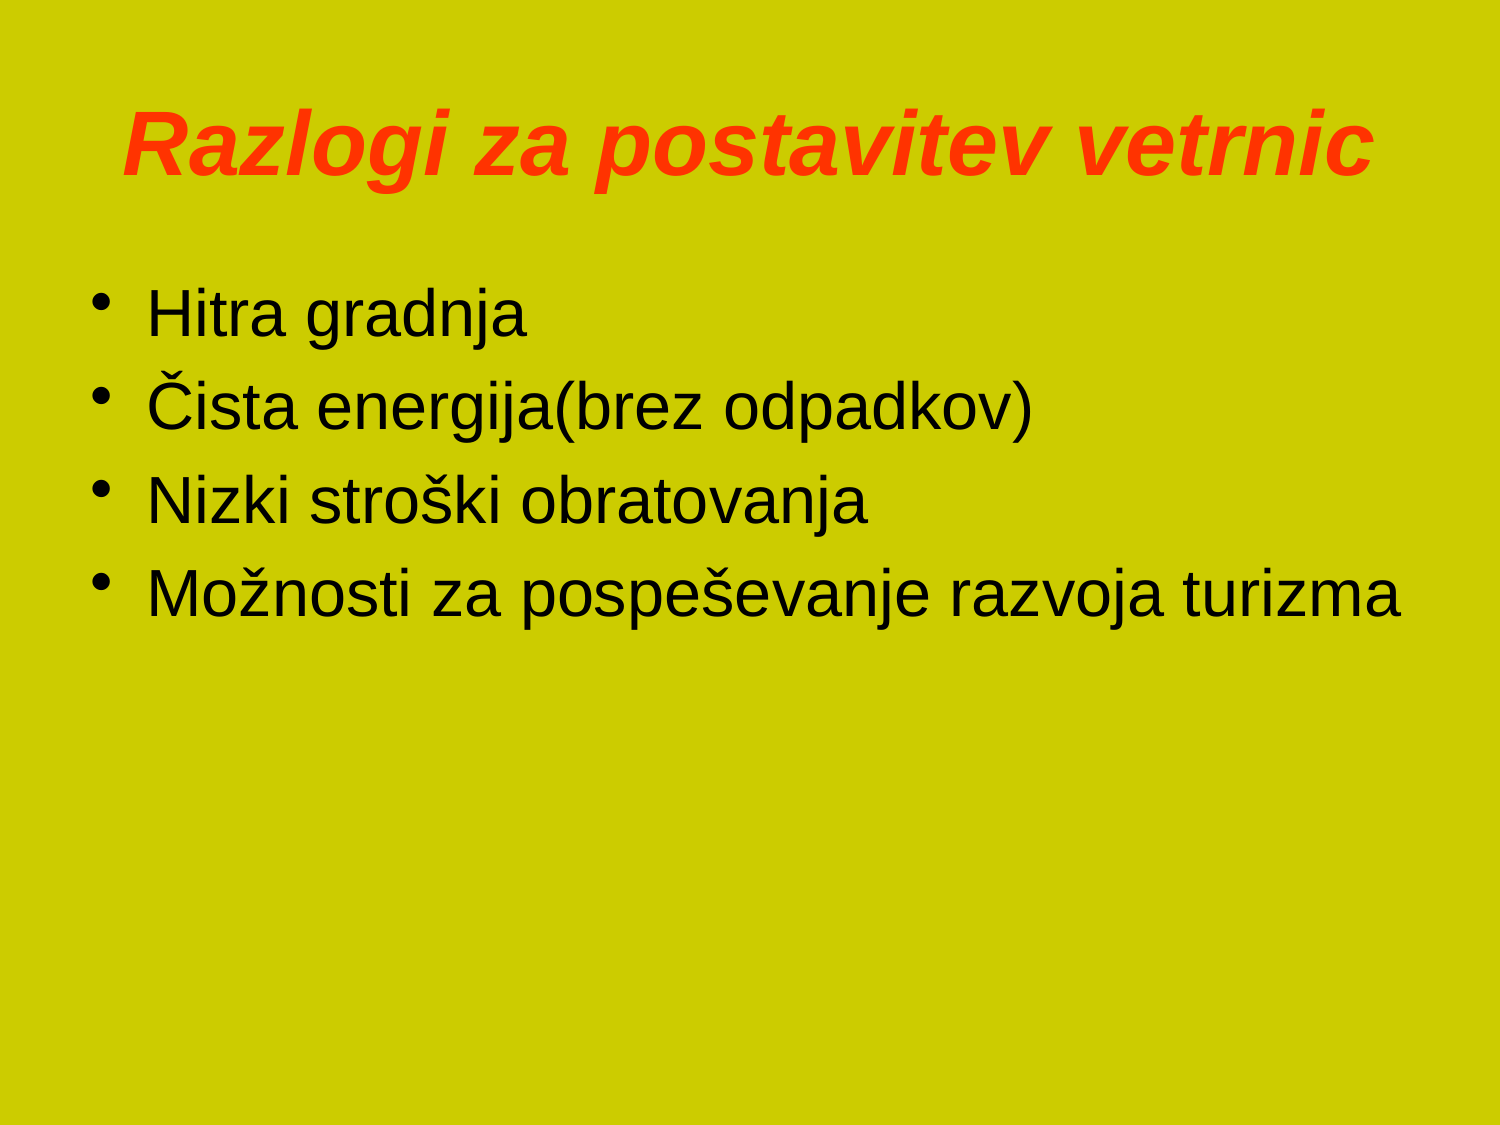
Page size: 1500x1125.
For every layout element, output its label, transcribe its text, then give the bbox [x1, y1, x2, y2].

title Razlogi za postavitev vetrnic [75, 45, 1425, 233]
list Hitra gradnja Čista energija(brez odpadkov) Nizki stroški obratovanja Možnosti za pospeševanje razvoja turizma [75, 262, 1425, 1005]
